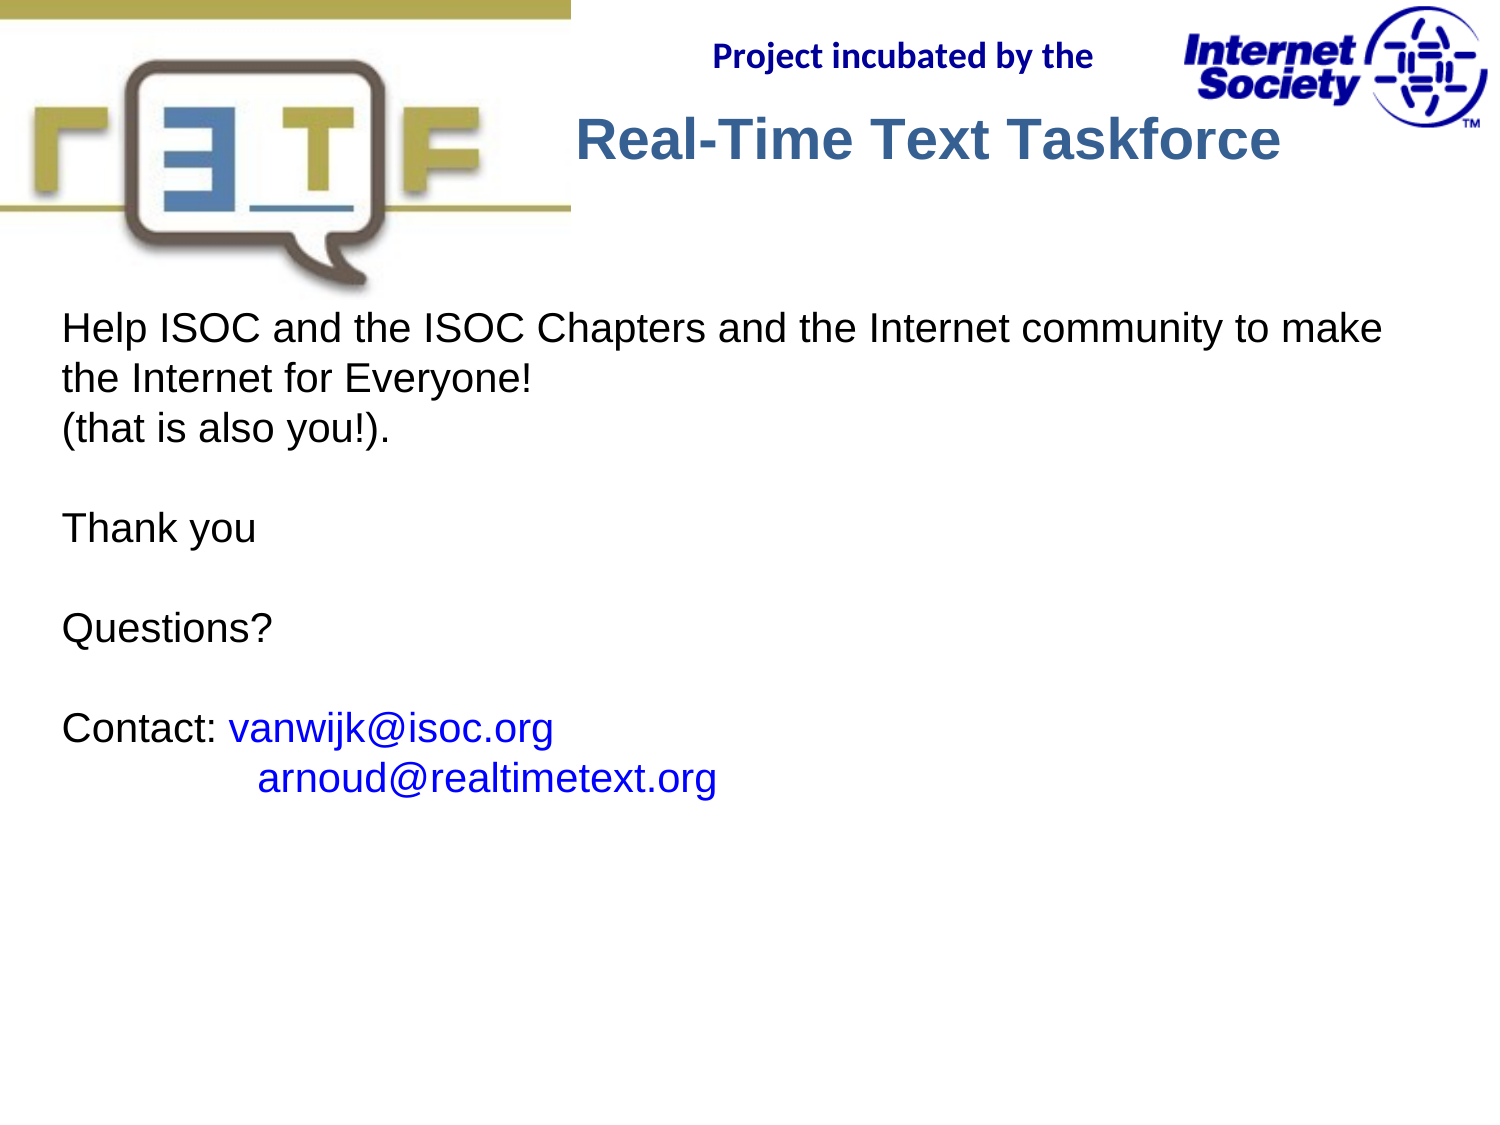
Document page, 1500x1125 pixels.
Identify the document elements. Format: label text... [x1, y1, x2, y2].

text_box Help ISOC and the ISOC Chapters and the Internet community to make the Internet for Everyone! (that is also you!). Thank you Questions? Contact: vanwijk@isoc.org arnoud@realtimetext.org [46, 292, 1407, 859]
picture [0, 0, 571, 300]
picture [1183, 5, 1489, 129]
